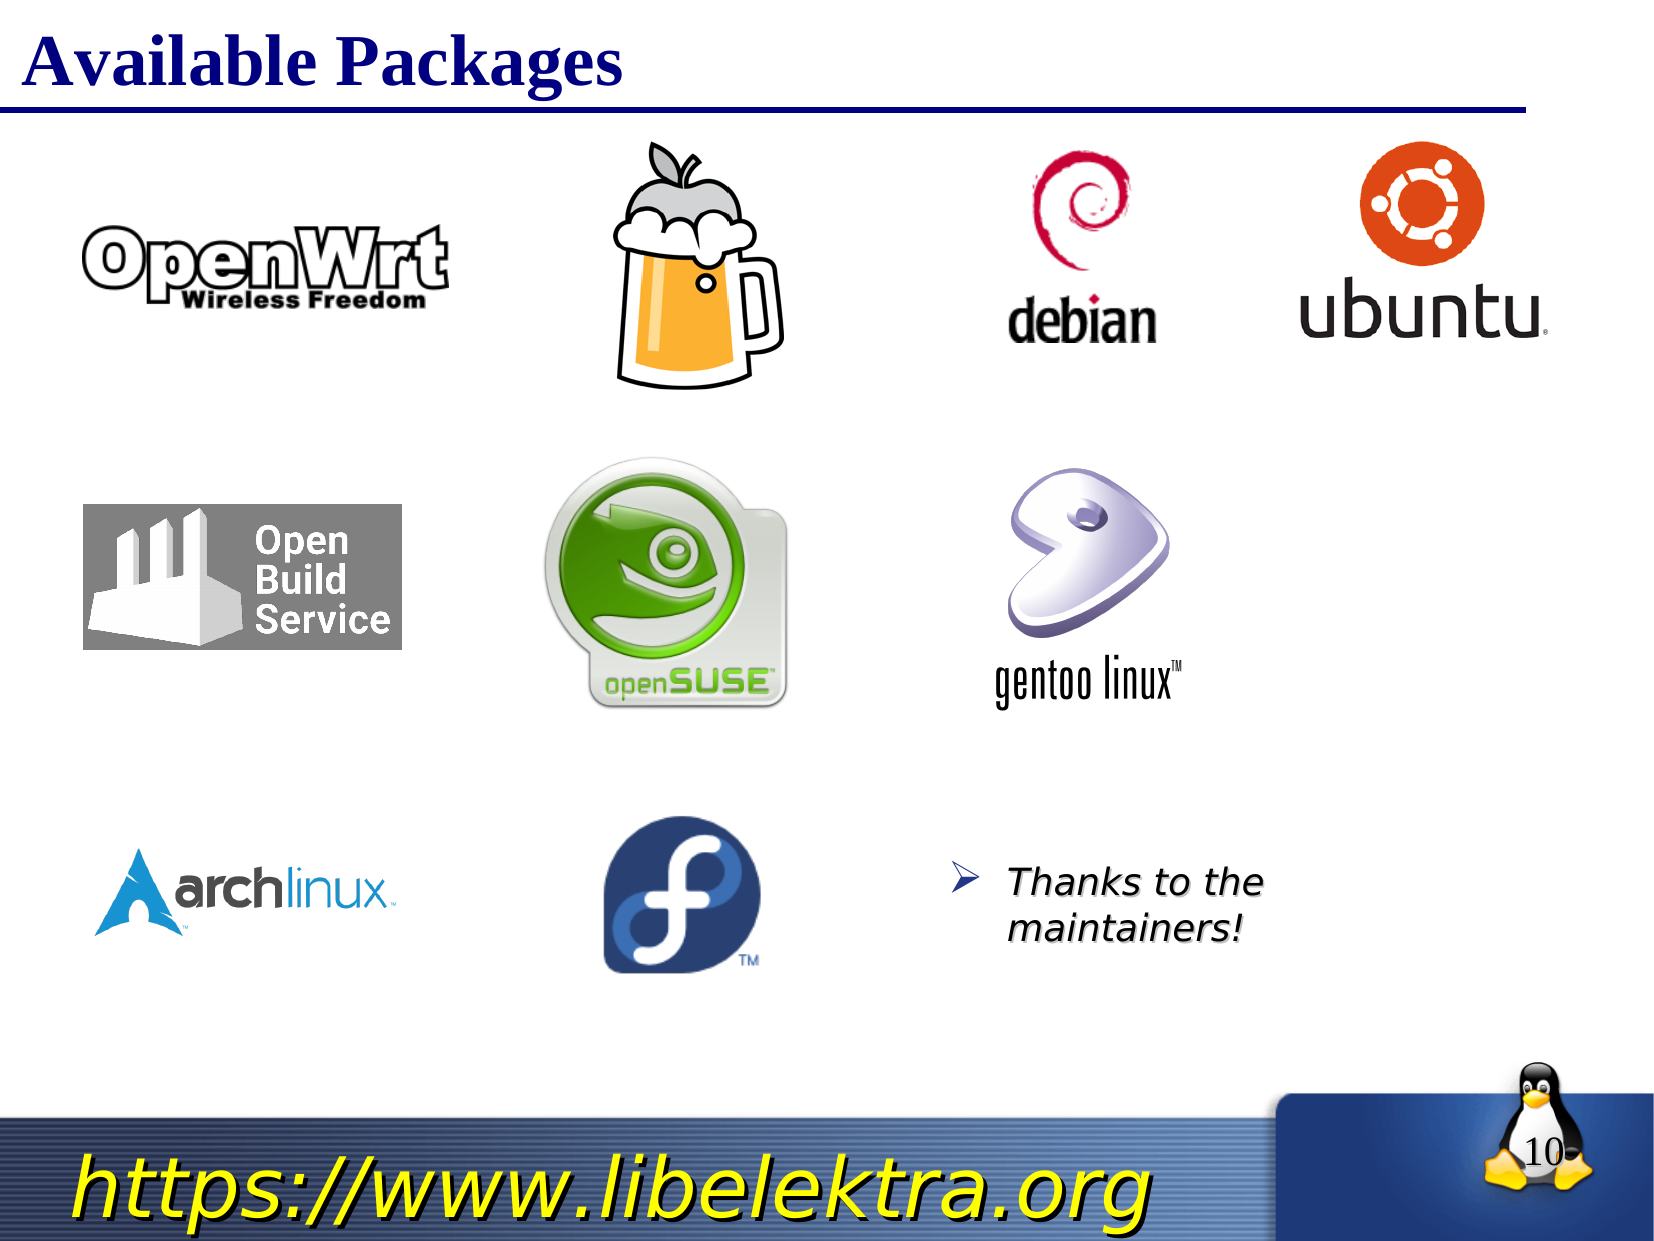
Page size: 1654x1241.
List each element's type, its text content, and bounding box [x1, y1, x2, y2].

picture [82, 224, 449, 309]
text_box Thanks to the maintainers! [933, 850, 1282, 967]
picture [980, 460, 1197, 721]
picture [556, 141, 815, 390]
picture [531, 448, 815, 733]
text_box <Foliennummer> [1248, 1122, 1565, 1178]
picture [83, 503, 402, 650]
picture [82, 839, 402, 945]
picture [526, 738, 839, 1052]
picture [1003, 150, 1161, 343]
text_box Available Packages [21, 14, 1611, 111]
picture [1300, 141, 1548, 338]
picture [0, 1061, 1654, 1241]
